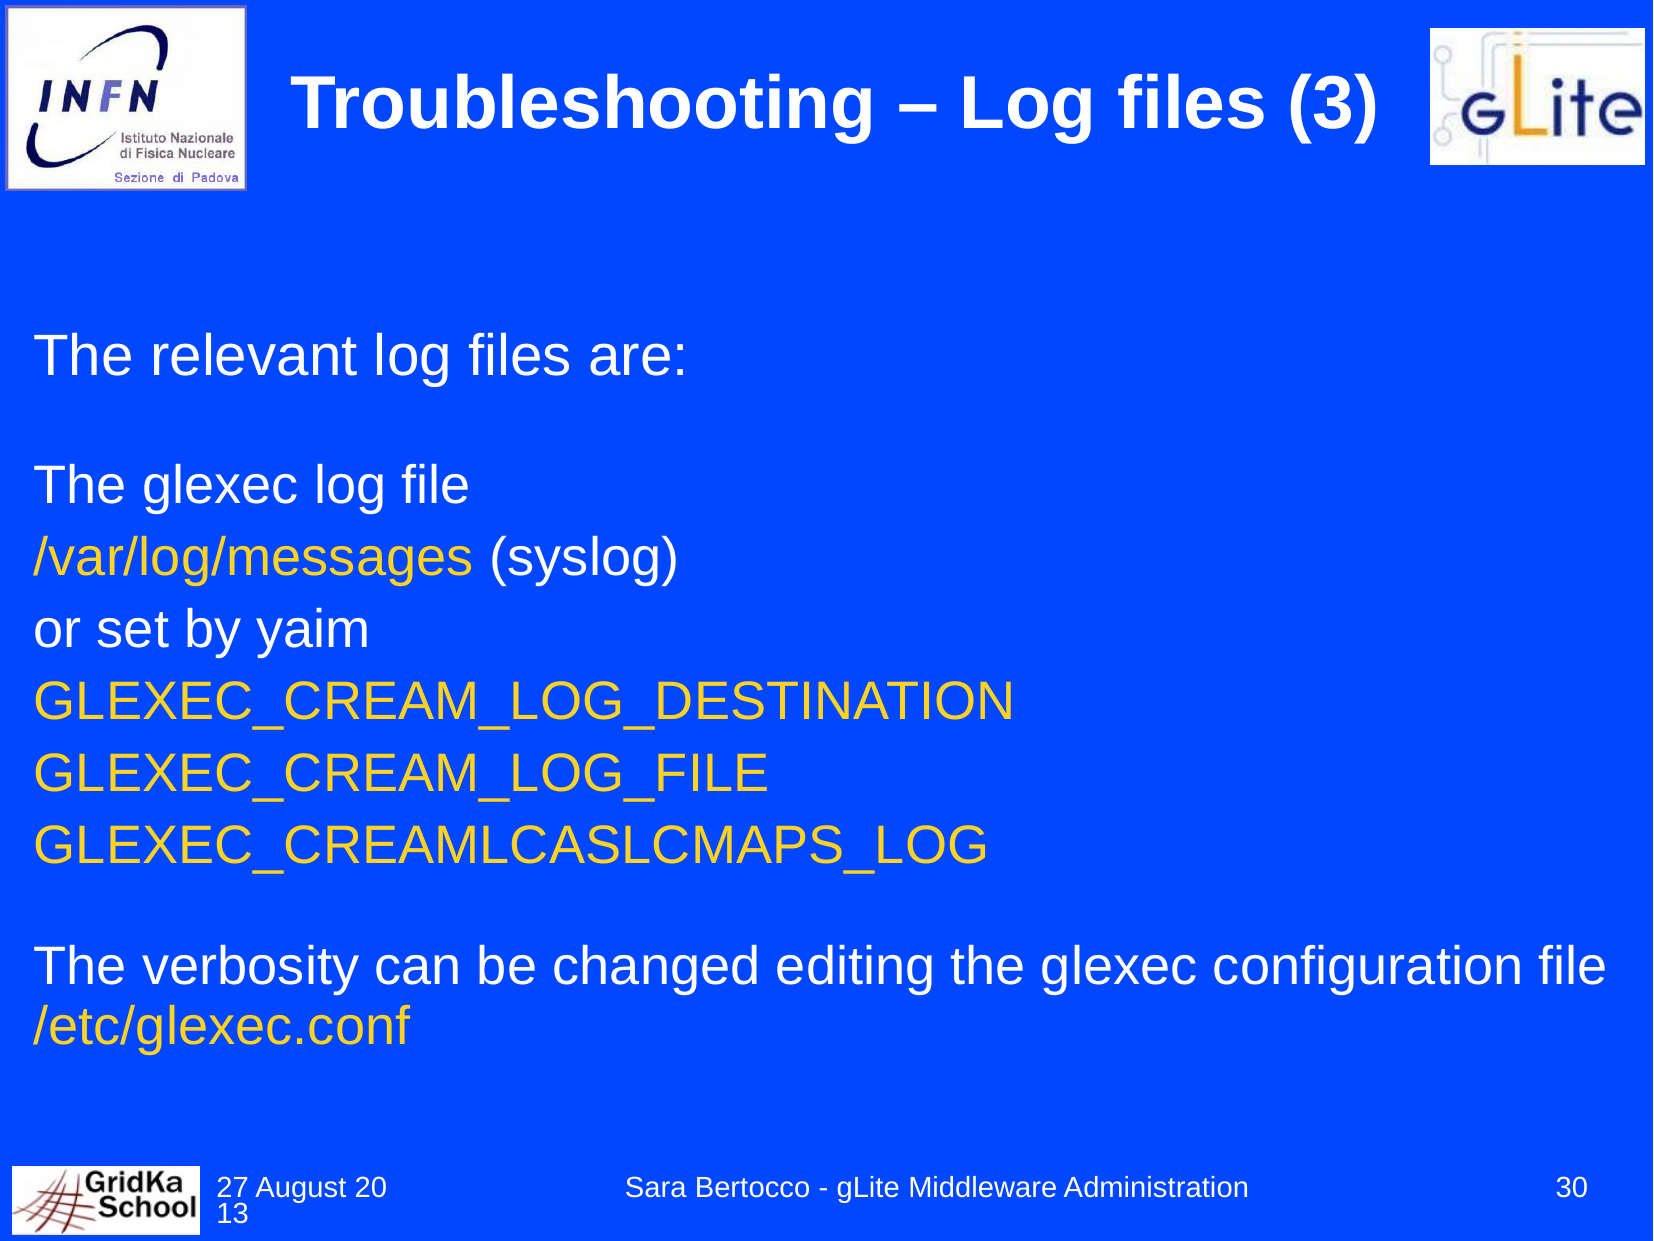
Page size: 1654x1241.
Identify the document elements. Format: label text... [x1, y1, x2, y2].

title Troubleshooting – Log files (3) [0, 11, 1645, 193]
text_box The relevant log files are: The glexec log file /var/log/messages (syslog) or set by yaim GLEXEC_CREAM_LOG_DESTINATION GLEXEC_CREAM_LOG_FILE GLEXEC_CREAMLCASLCMAPS_LOG The verbosity can be changed editing the glexec configuration file /etc/glexec.conf [18, 314, 1640, 1125]
picture [5, 5, 247, 191]
picture [1430, 28, 1645, 165]
picture [12, 1166, 200, 1235]
